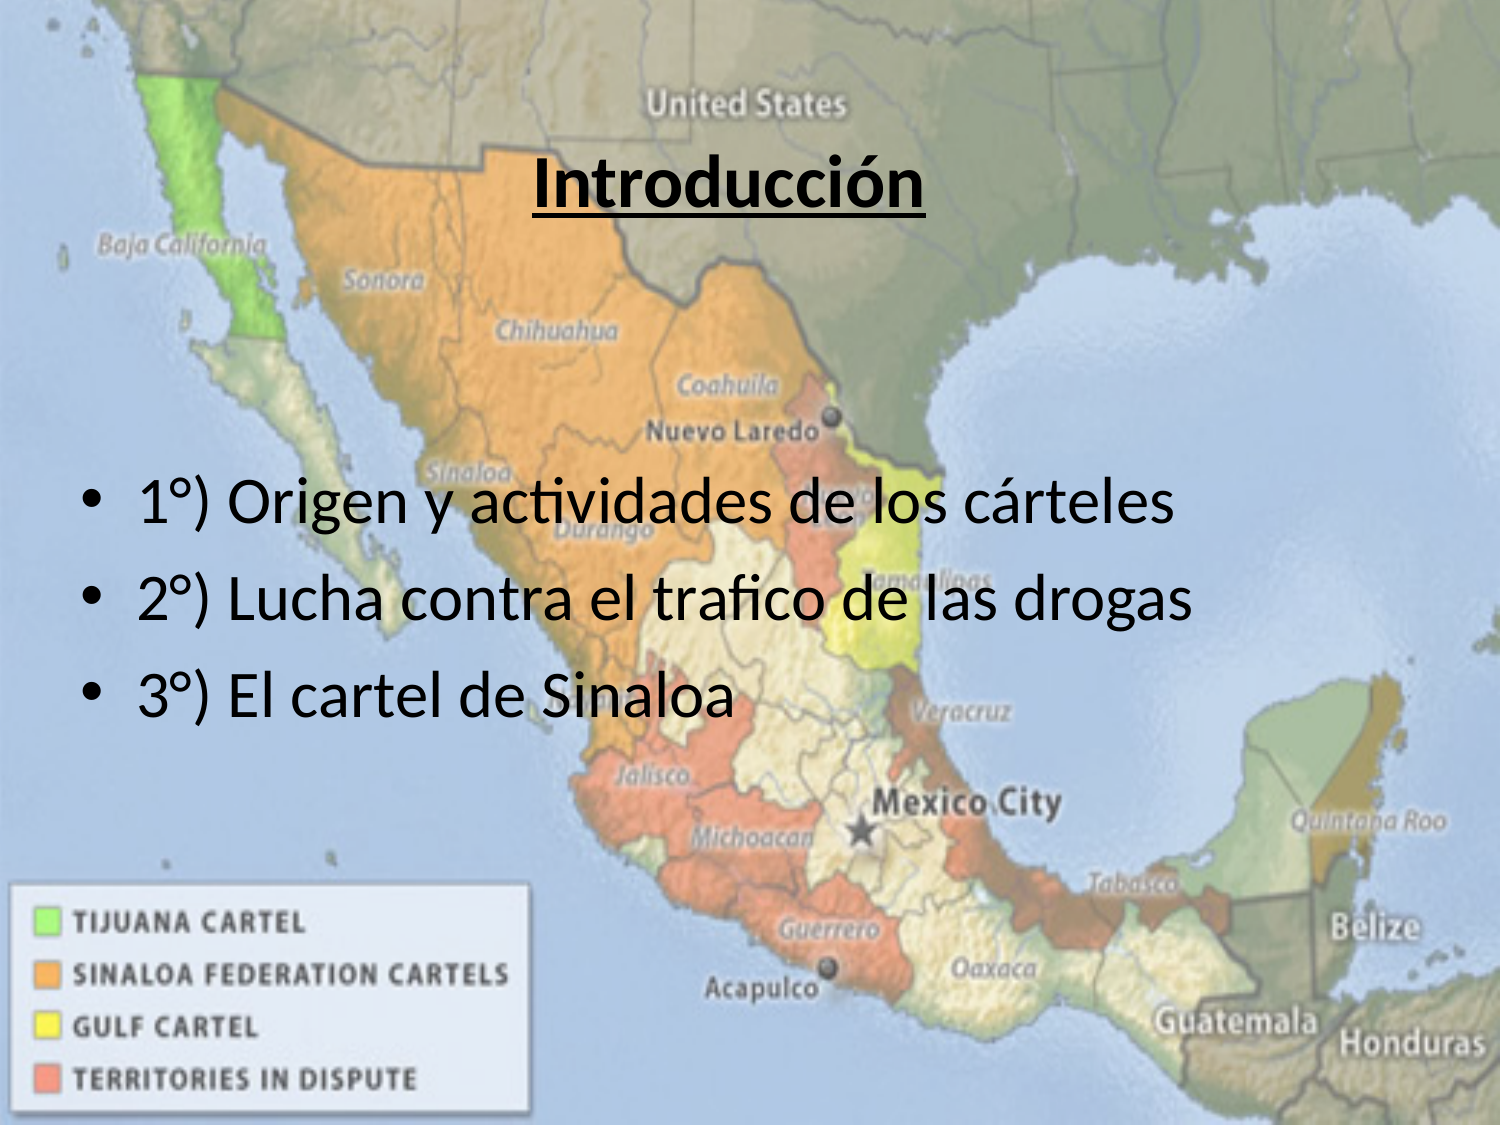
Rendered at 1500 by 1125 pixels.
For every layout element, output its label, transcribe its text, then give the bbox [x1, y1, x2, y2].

list Introducción 1°) Origen y actividades de los cárteles 2°) Lucha contra el trafico de las drogas 3°) El cartel de Sinaloa [64, 125, 1415, 868]
